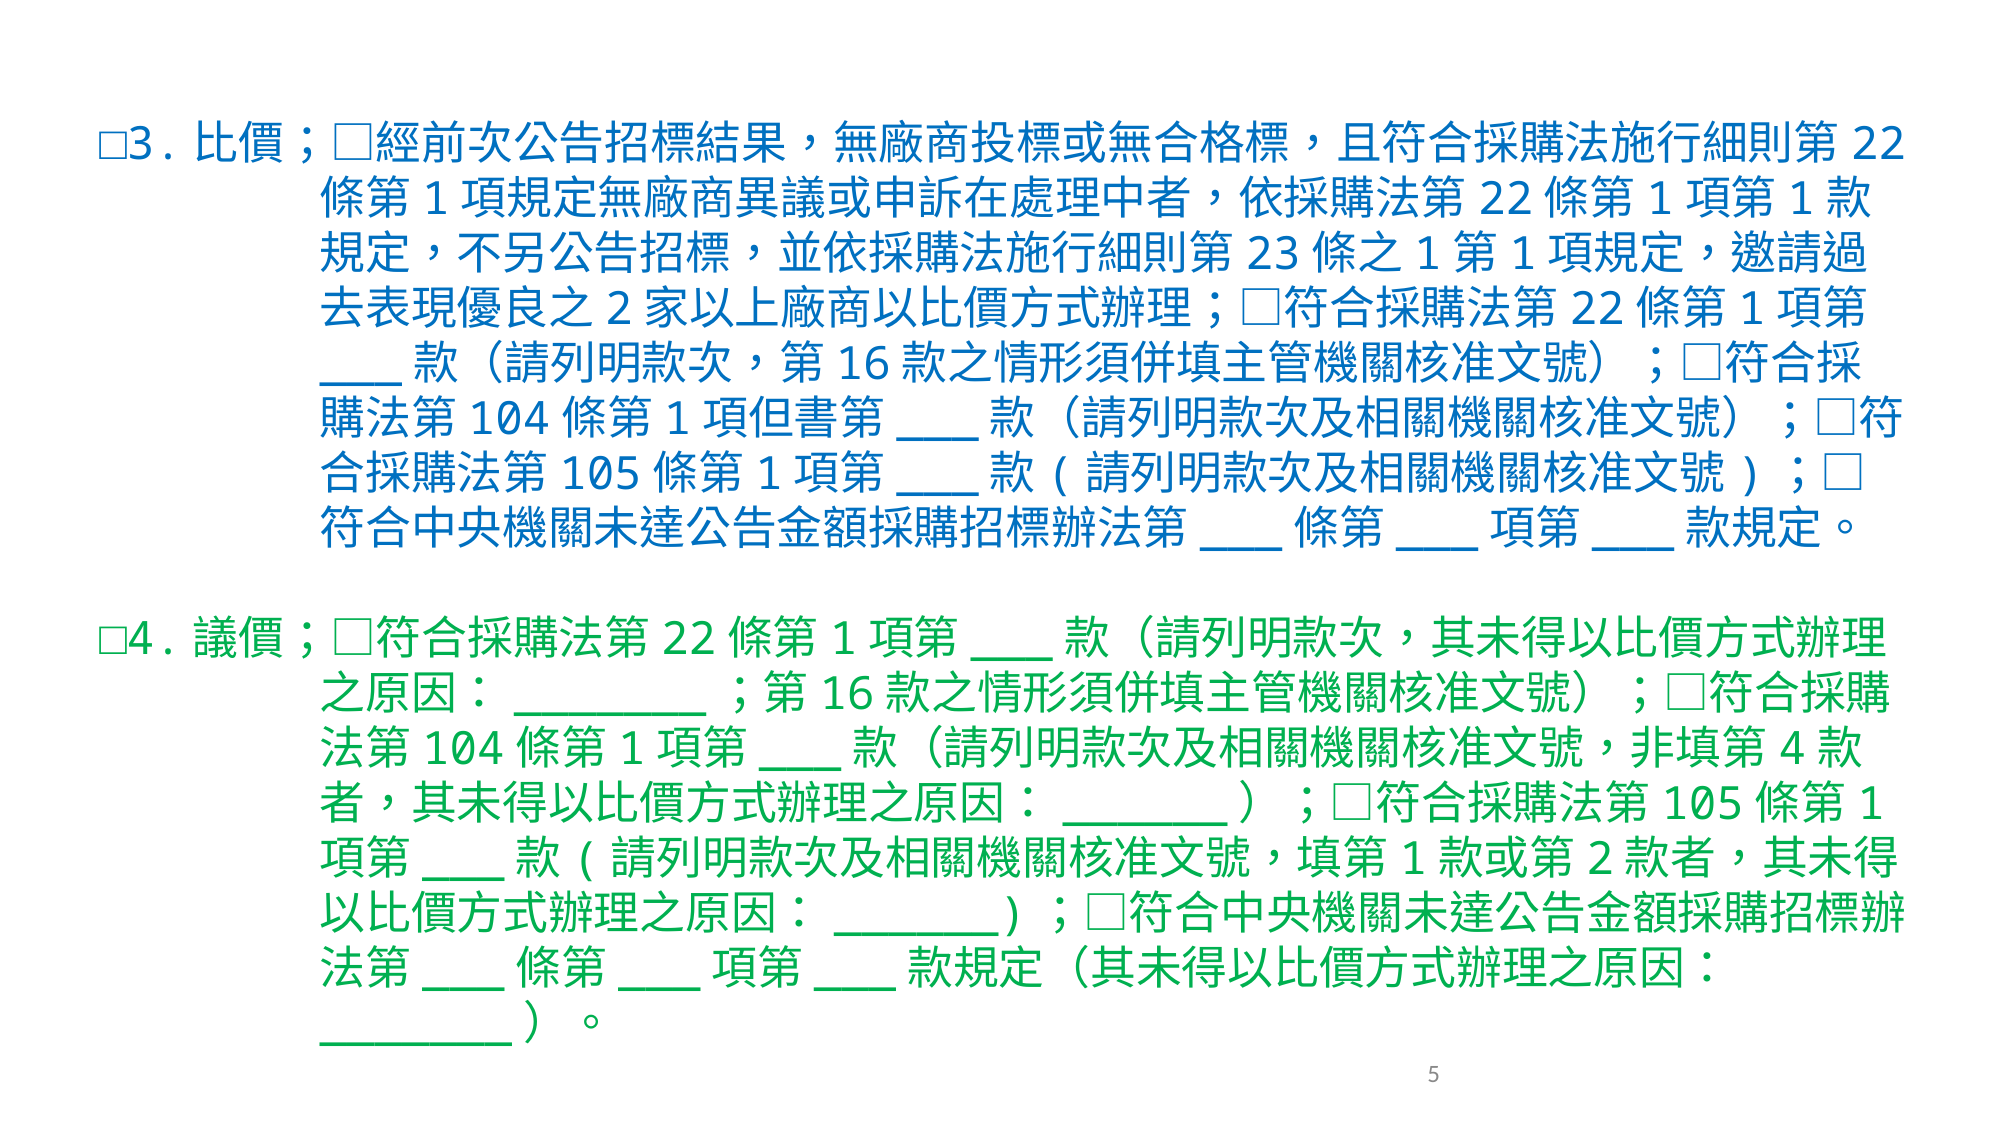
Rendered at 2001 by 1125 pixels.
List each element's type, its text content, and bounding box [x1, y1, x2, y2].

text_box 5 [1412, 1042, 1863, 1103]
text_box □3.比價；□經前次公告招標結果，無廠商投標或無合格標，且符合採購法施行細則第22條第1項規定無廠商異議或申訴在處理中者，依採購法第22條第1項第1款規定，不另公告招標，並依採購法施行細則第23條之1第1項規定，邀請過去表現優良之2家以上廠商以比價方式辦理；□符合採購法第22條第1項第___款（請列明款次，第16款之情形須併填主管機關核准文號）；□符合採購法第104條第1項但書第___款（請列明款次及相關機關核准文號）；□符合採購法第105條第1項第___款(請列明款次及相關機關核准文號)；□符合中央機關未達公告金額採購招標辦法第___條第___項第___款規定。 □4.議價；□符合採購法第22條第1項第___款（請列明款次，其未得以比價方式辦理之原因：_______；第16款之情形須併填主管機關核准文號）；□符合採購法第104條第1項第___款（請列明款次及相關機關核准文號，非填第4款者，其未得以比價方式辦理之原因：______）；□符合採購法第105條第1項第___款(請列明款次及相關機關核准文號，填第1款或第2款者，其未得以比價方式辦理之原因：______)；□符合中央機關未達公告金額採購招標辦法第___條第___項第___款規定（其未得以比價方式辦理之原因：_______）。 [84, 106, 1922, 1056]
